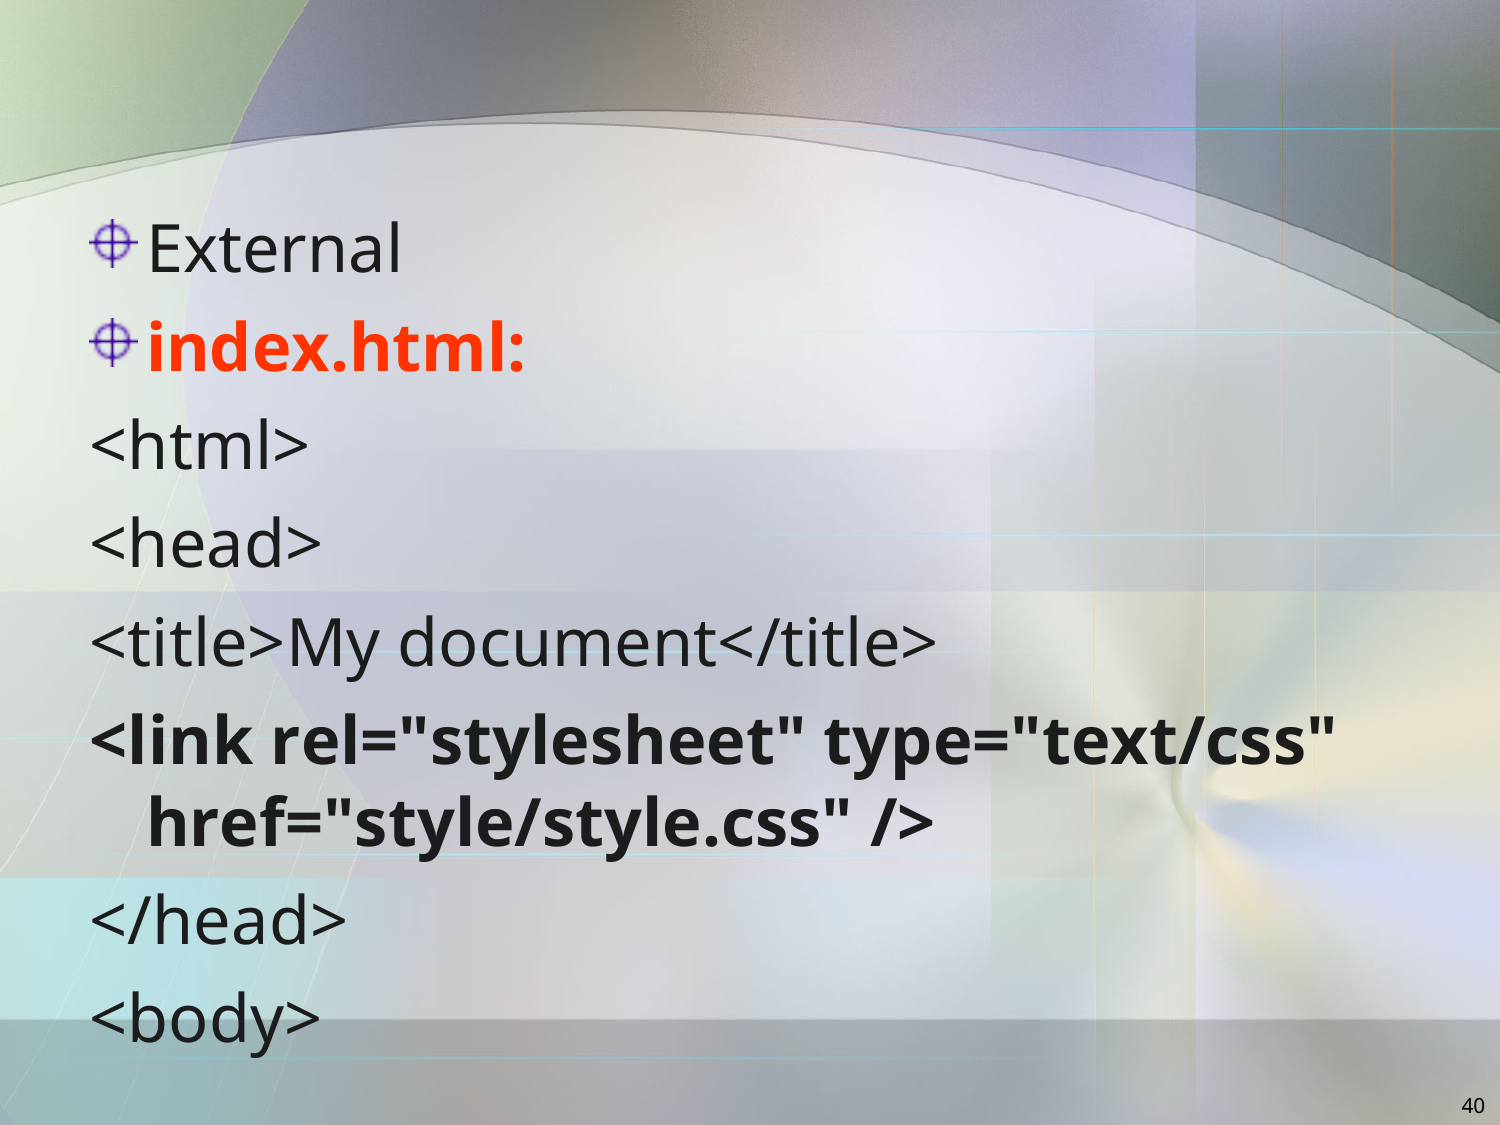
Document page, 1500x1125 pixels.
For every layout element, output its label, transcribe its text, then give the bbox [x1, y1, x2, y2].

list External index.html: <html> <head> <title>My document</title> <link rel="stylesheet" type="text/css" href="style/style.css" /> </head> <body> …………………… [75, 199, 1500, 1125]
picture [0, 0, 1500, 1125]
